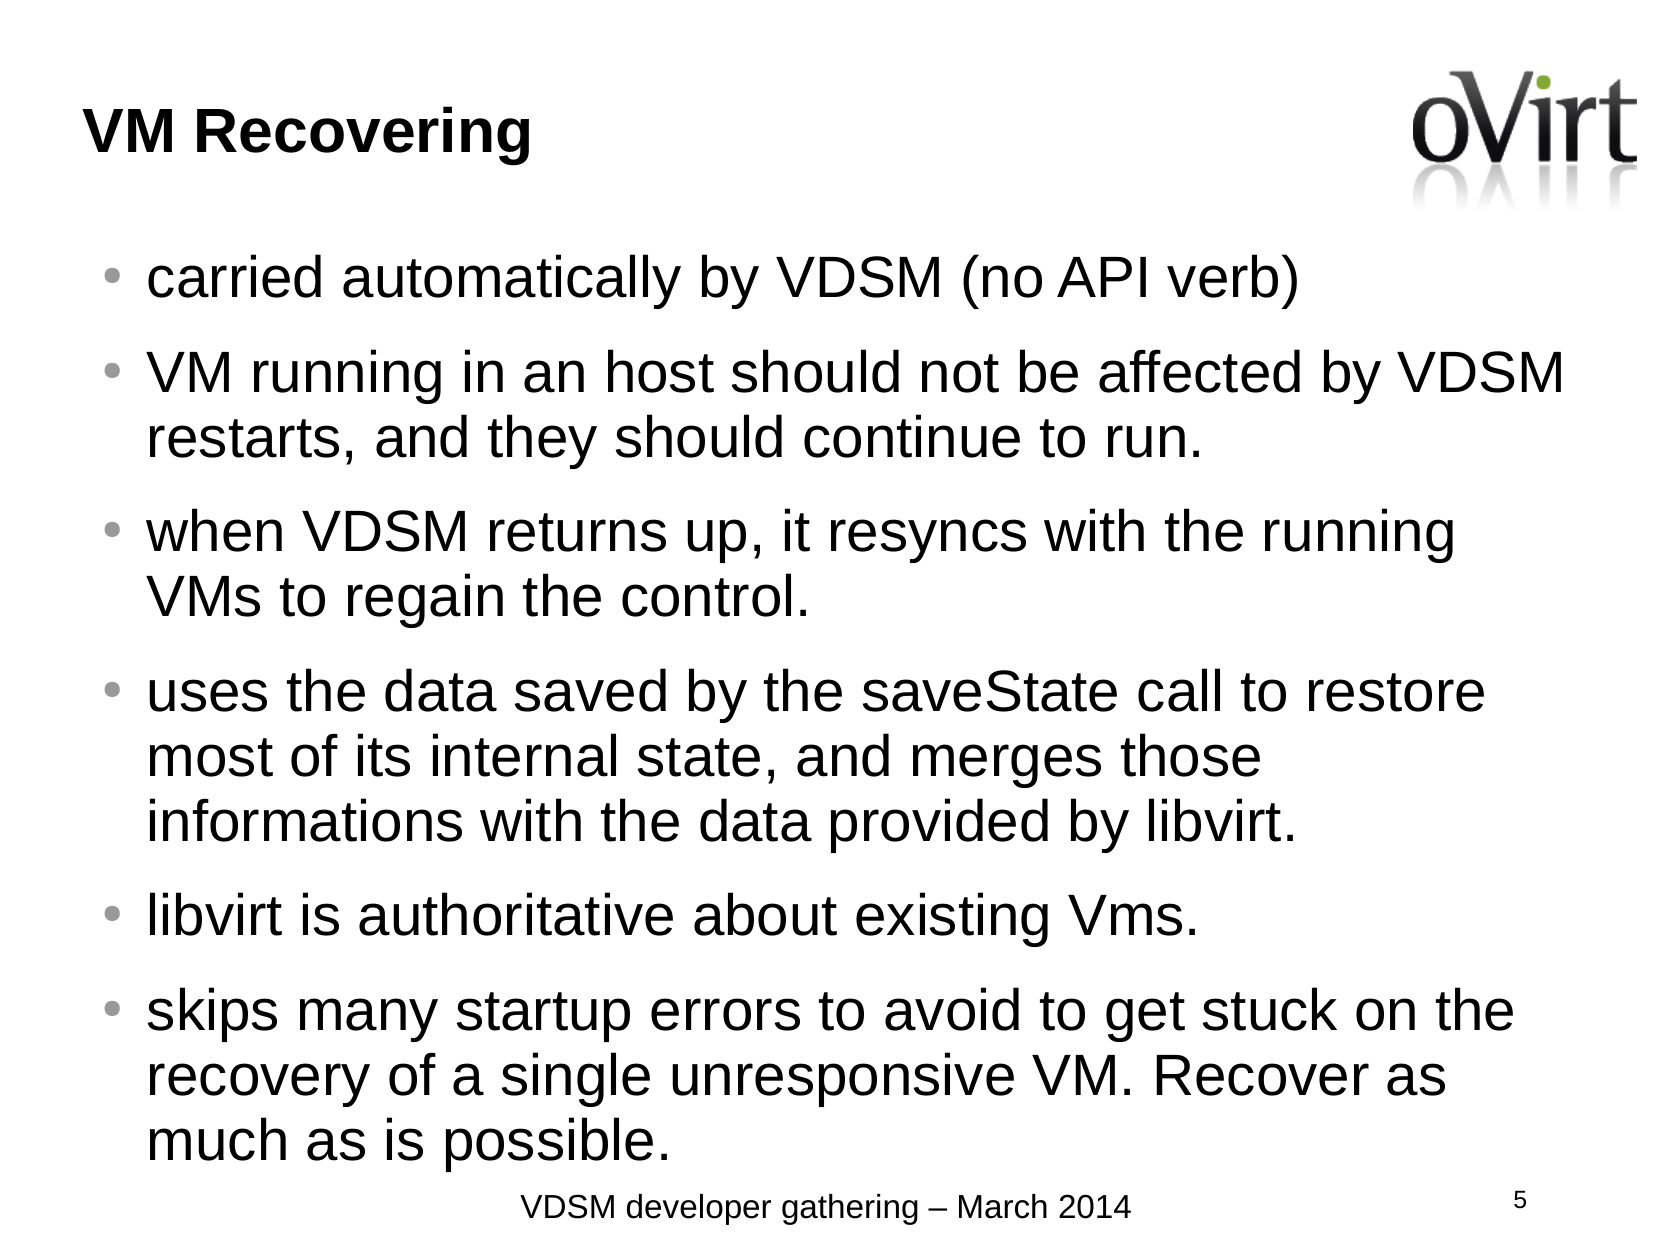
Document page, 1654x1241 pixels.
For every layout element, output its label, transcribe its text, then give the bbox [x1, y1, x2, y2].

title VM Recovering [82, 37, 1303, 226]
picture [1413, 63, 1637, 212]
list carried automatically by VDSM (no API verb) VM running in an host should not be affected by VDSM restarts, and they should continue to run. when VDSM returns up, it resyncs with the running VMs to regain the control. uses the data saved by the saveState call to restore most of its internal state, and merges those informations with the data provided by libvirt. libvirt is authoritative about existing Vms. skips many startup errors to avoid to get stuck on the recovery of a single unresponsive VM. Recover as much as is possible. [86, 244, 1576, 1173]
